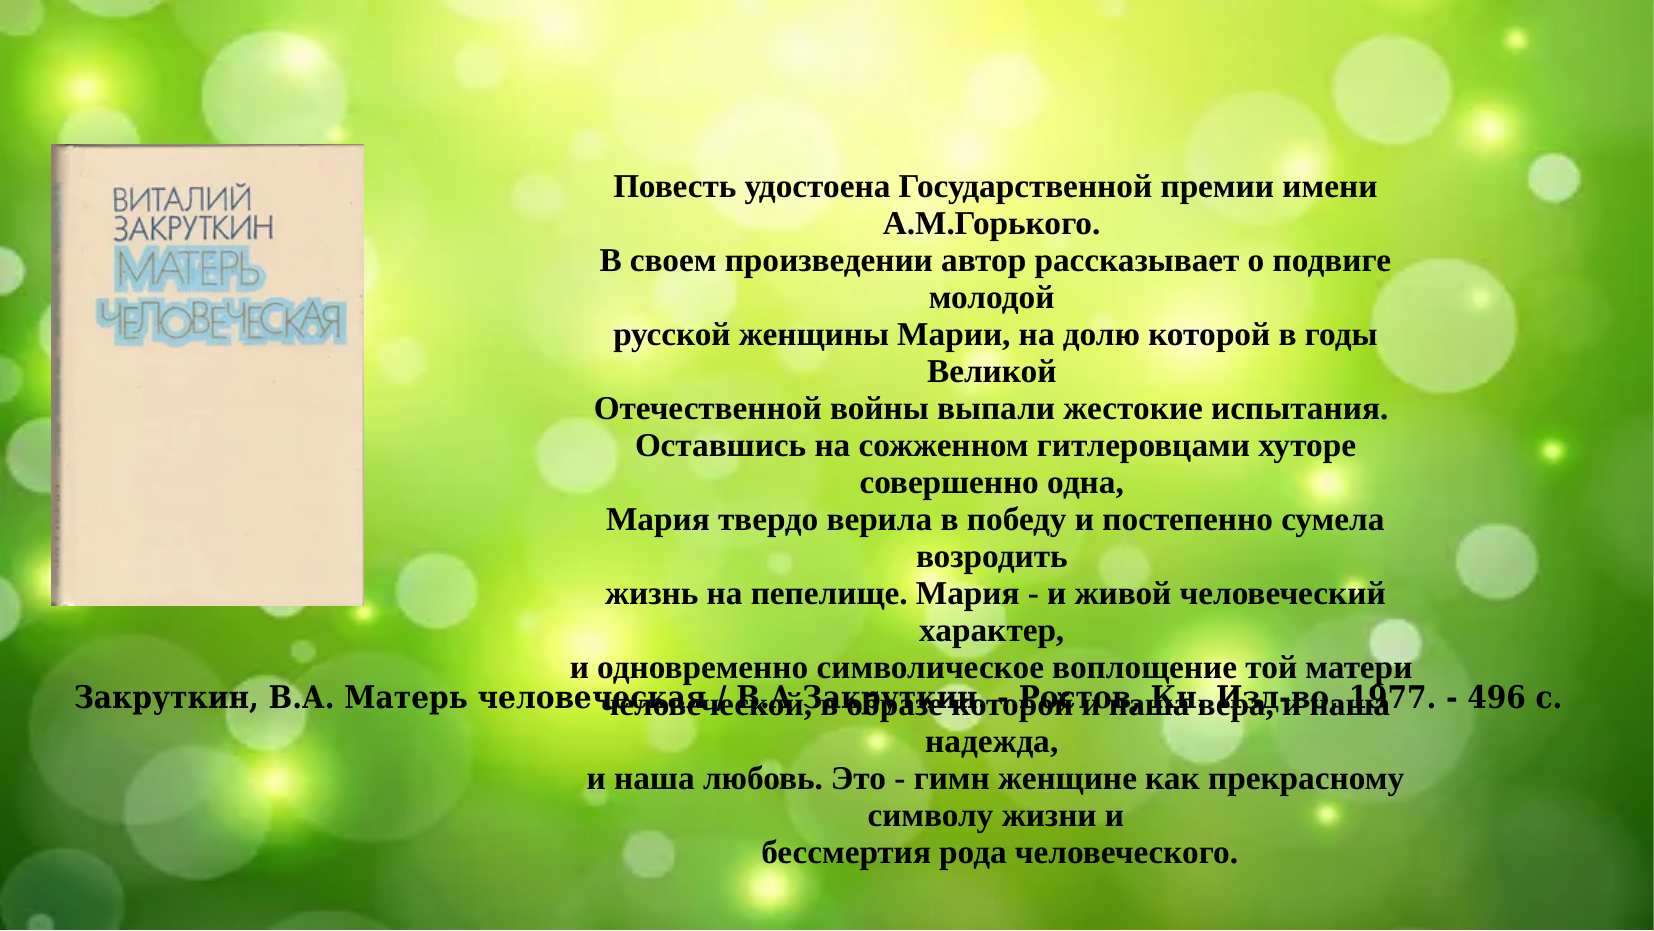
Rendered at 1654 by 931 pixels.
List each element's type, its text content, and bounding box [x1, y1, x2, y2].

text_box Закруткин, В.А. Матерь человеческая / В.А Закруткин. - Ростов, Кн. Изд-во, 1977. - 496 с. [59, 671, 1349, 723]
picture [0, 0, 1654, 931]
text_box Повесть удостоена Государственной премии имени А.М.Горького. В своем произведении автор рассказывает о подвиге молодой русской женщины Марии, на долю которой в годы Великой Отечественной войны выпали жестокие испытания. Оставшись на сожженном гитлеровцами хуторе совершенно одна, Мария твердо верила в победу и постепенно сумела возродить жизнь на пепелище. Мария - и живой человеческий характер, и одновременно символическое воплощение той матери человеческой, в образе которой и наша вера, и наша надежда, и наша любовь. Это - гимн женщине как прекрасному символу жизни и бессмертия рода человеческого. [555, 100, 1477, 572]
text_box [666, 399, 697, 471]
